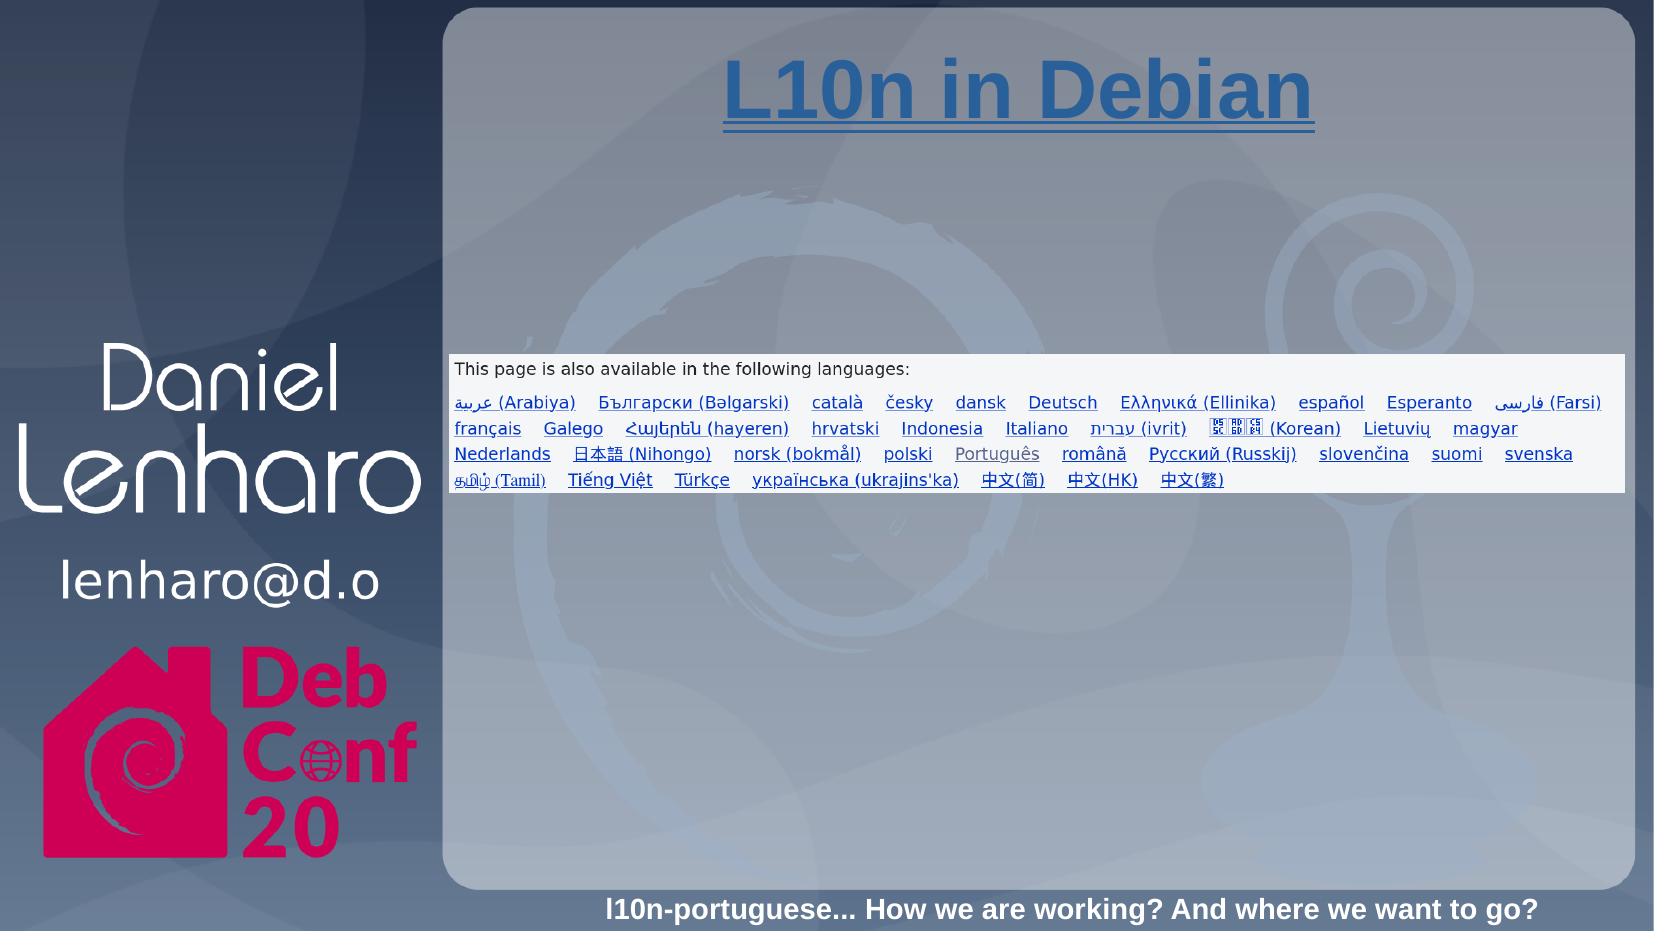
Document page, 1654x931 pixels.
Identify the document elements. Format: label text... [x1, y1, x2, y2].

picture [0, 0, 1654, 931]
text_box l10n-portuguese... How we are working? And where we want to go? [590, 885, 1654, 931]
title L10n in Debian [501, 11, 1536, 167]
